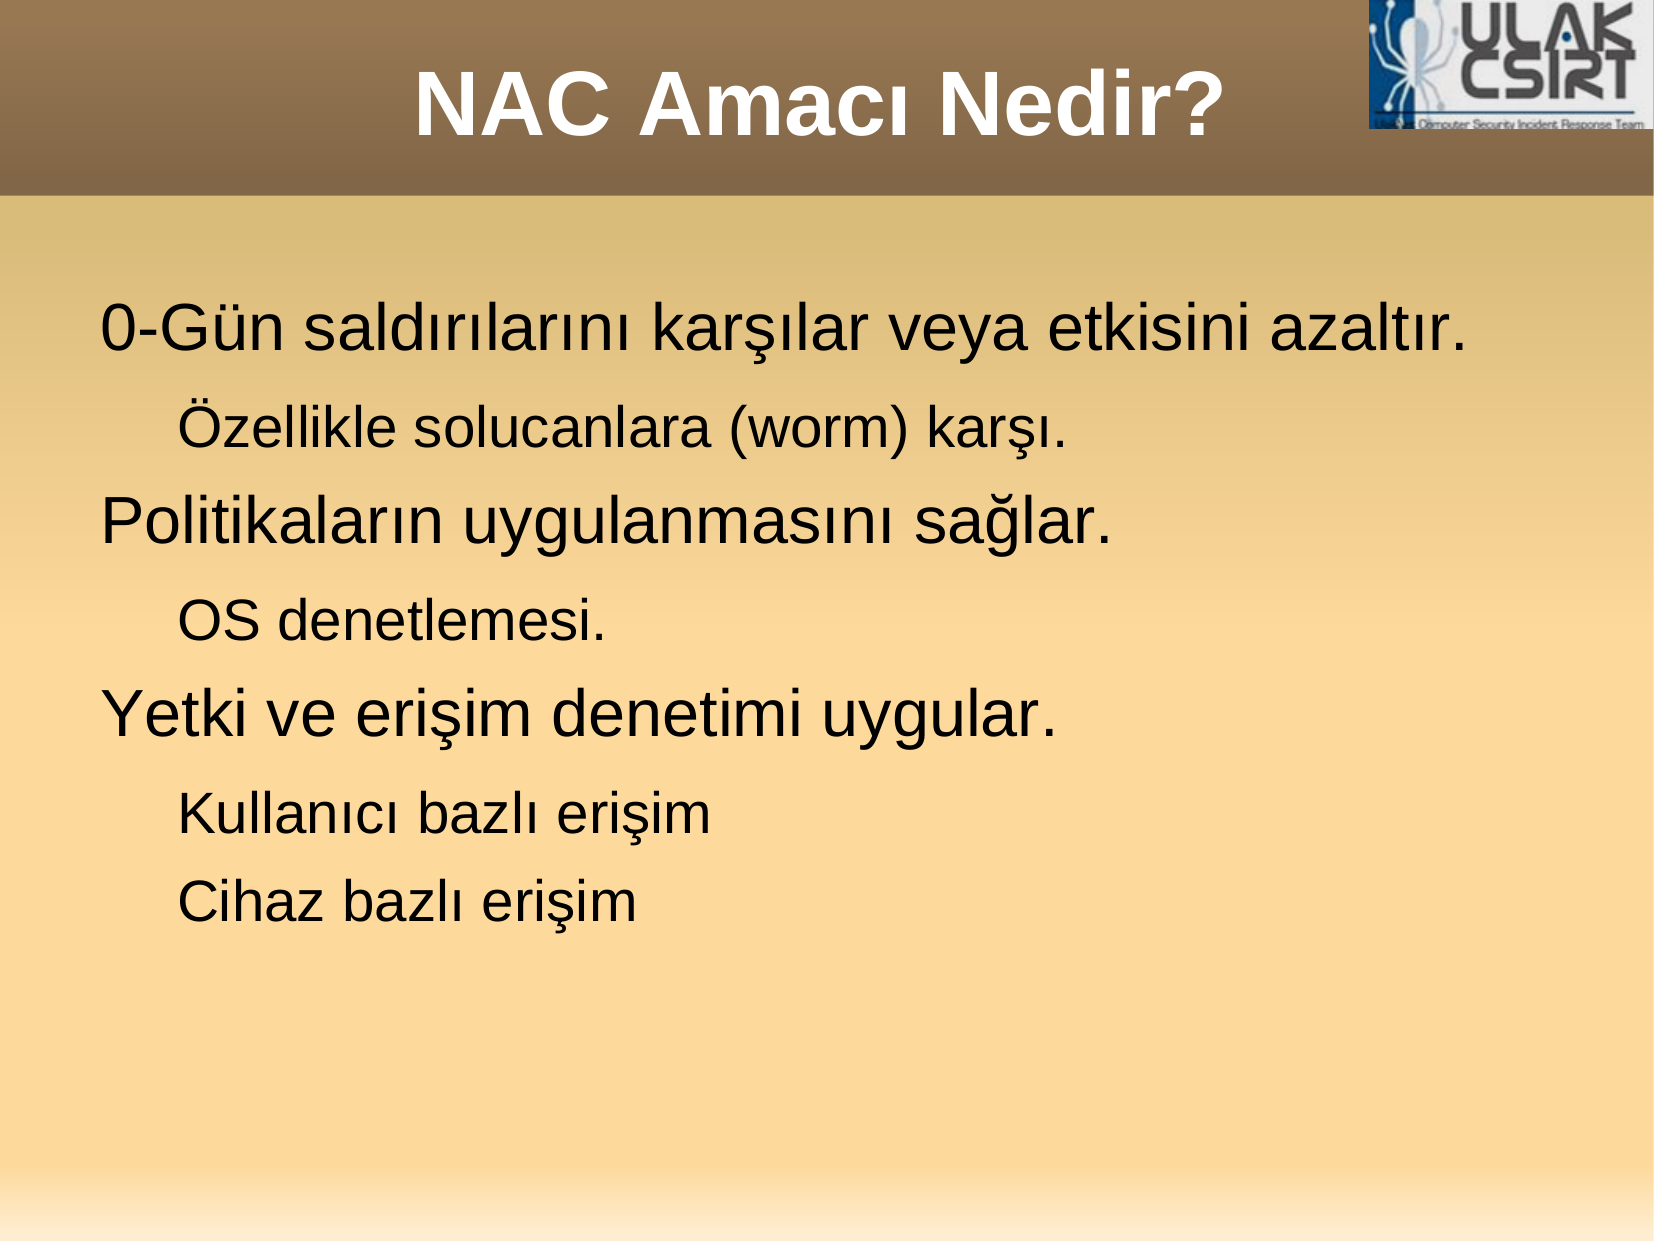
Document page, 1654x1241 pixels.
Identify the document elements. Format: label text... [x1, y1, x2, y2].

list 0-Gün saldırılarını karşılar veya etkisini azaltır. Özellikle solucanlara (worm) karşı. Politikaların uygulanmasını sağlar. OS denetlemesi. Yetki ve erişim denetimi uygular. Kullanıcı bazlı erişim Cihaz bazlı erişim [82, 290, 1571, 1094]
picture [0, 0, 1654, 1241]
title NAC Amacı Nedir? [76, 7, 1565, 200]
